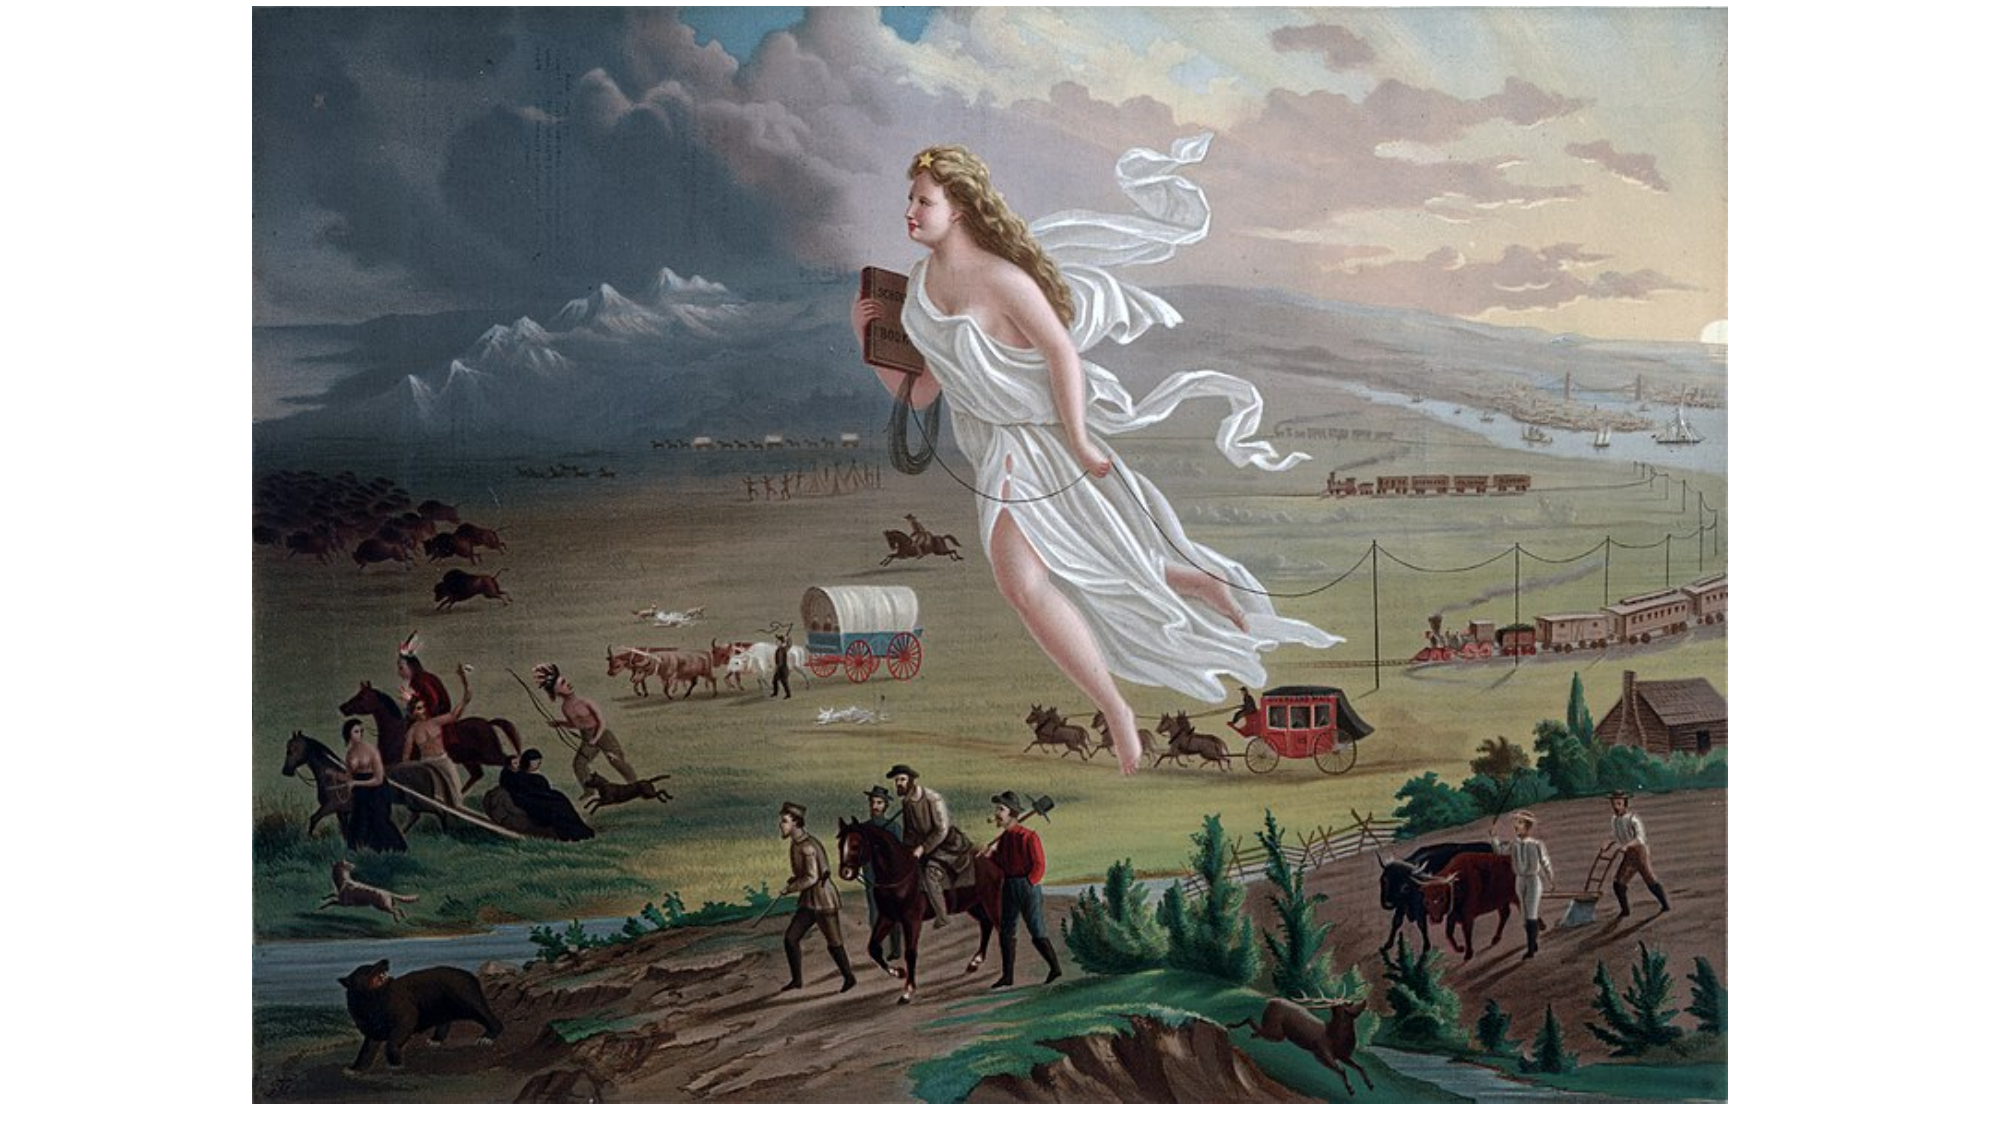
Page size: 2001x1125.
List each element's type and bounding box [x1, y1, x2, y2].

picture [252, 6, 1728, 1104]
